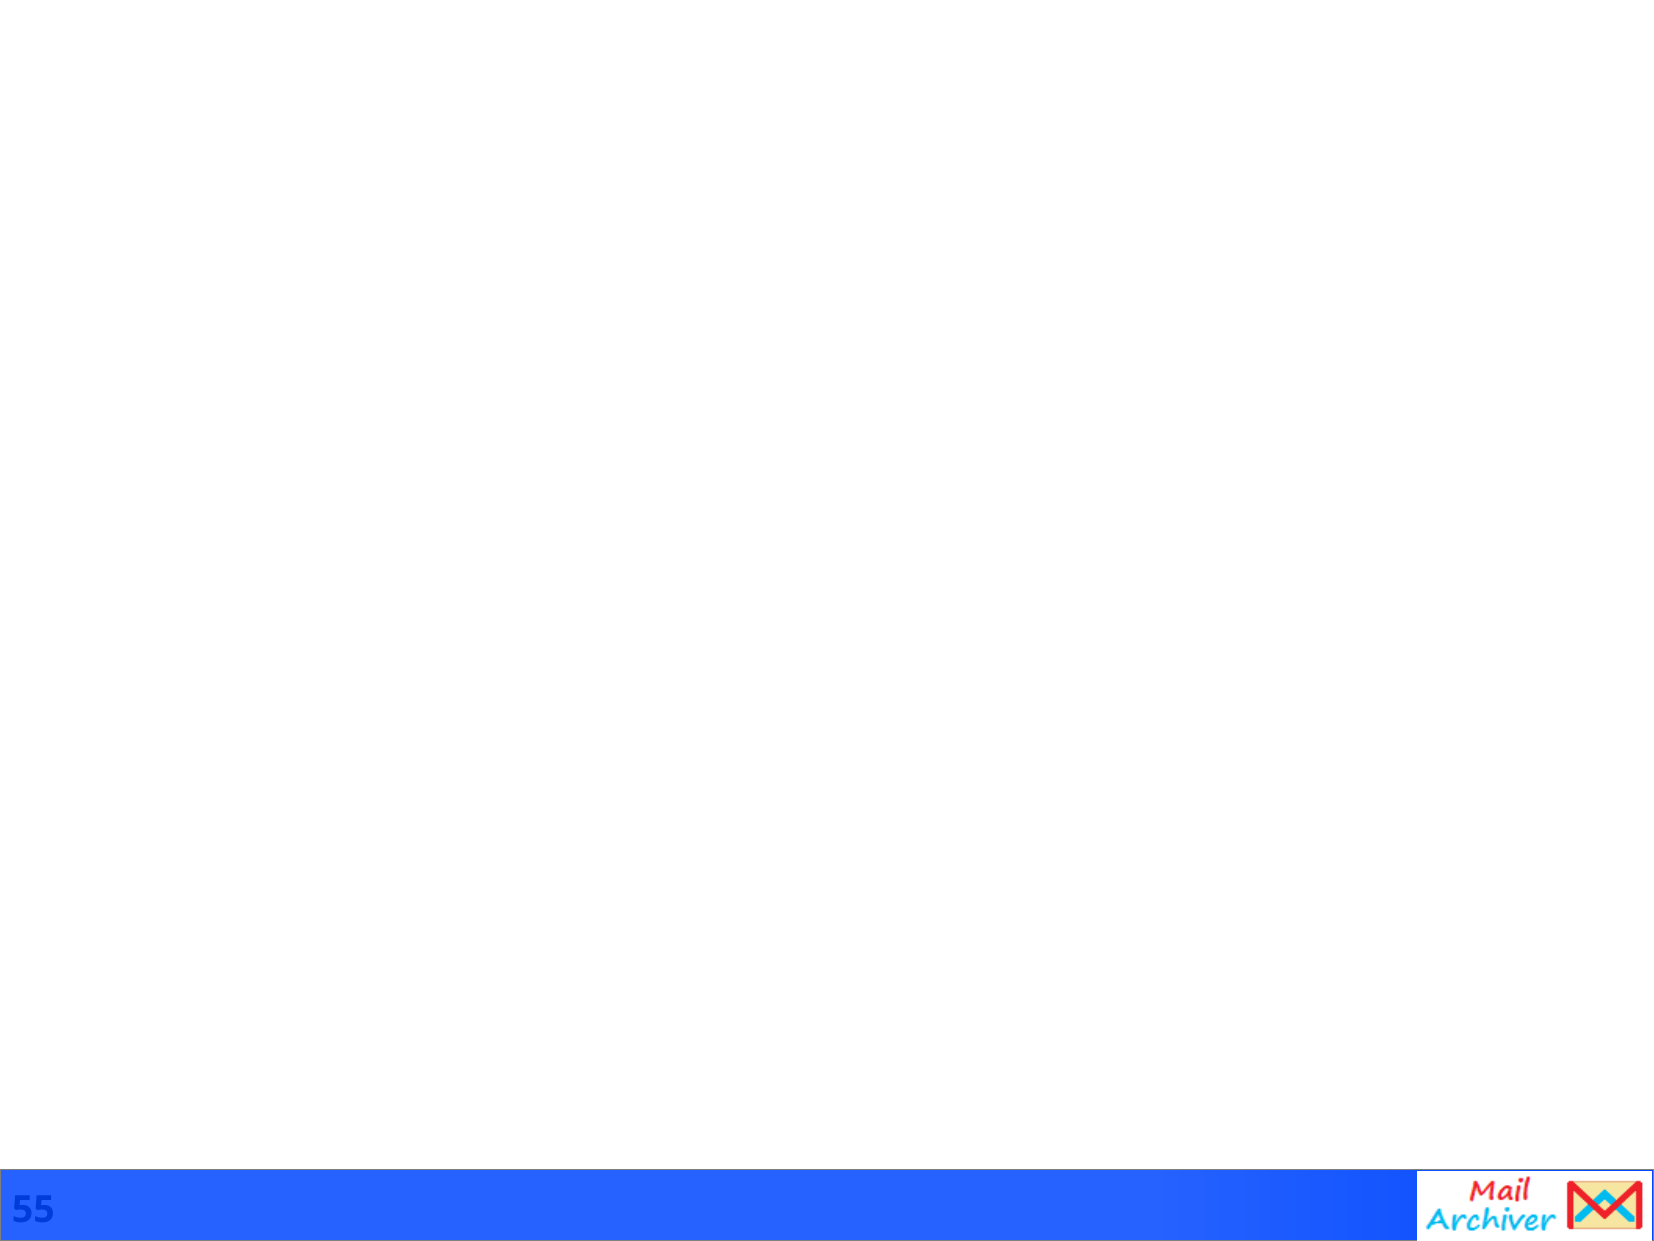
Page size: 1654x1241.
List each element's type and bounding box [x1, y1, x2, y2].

text_box [0, 1169, 1654, 1241]
picture [1417, 1171, 1652, 1241]
